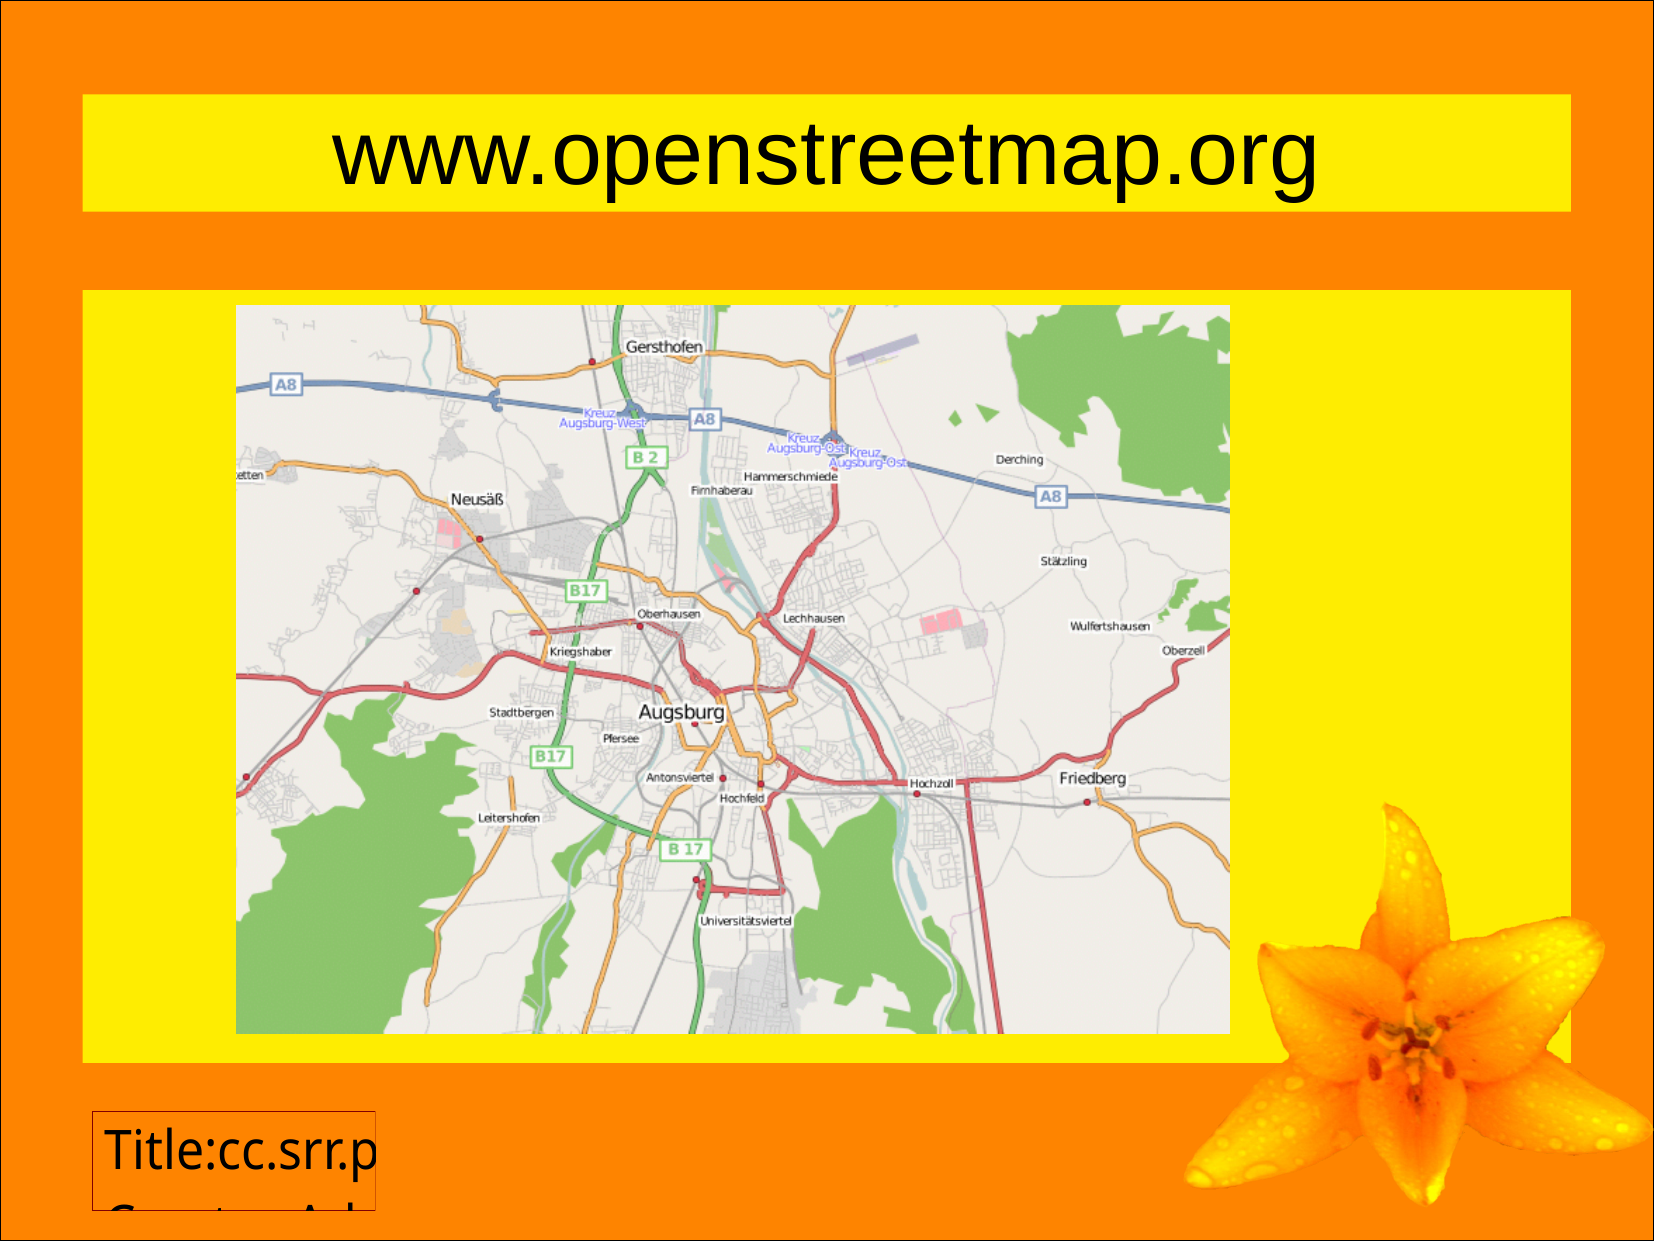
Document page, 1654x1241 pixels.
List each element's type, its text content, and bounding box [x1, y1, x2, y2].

text_box [0, 0, 1654, 1241]
text_box www.openstreetmap.org [82, 94, 1571, 212]
picture [236, 305, 1654, 1241]
picture [88, 1108, 376, 1211]
